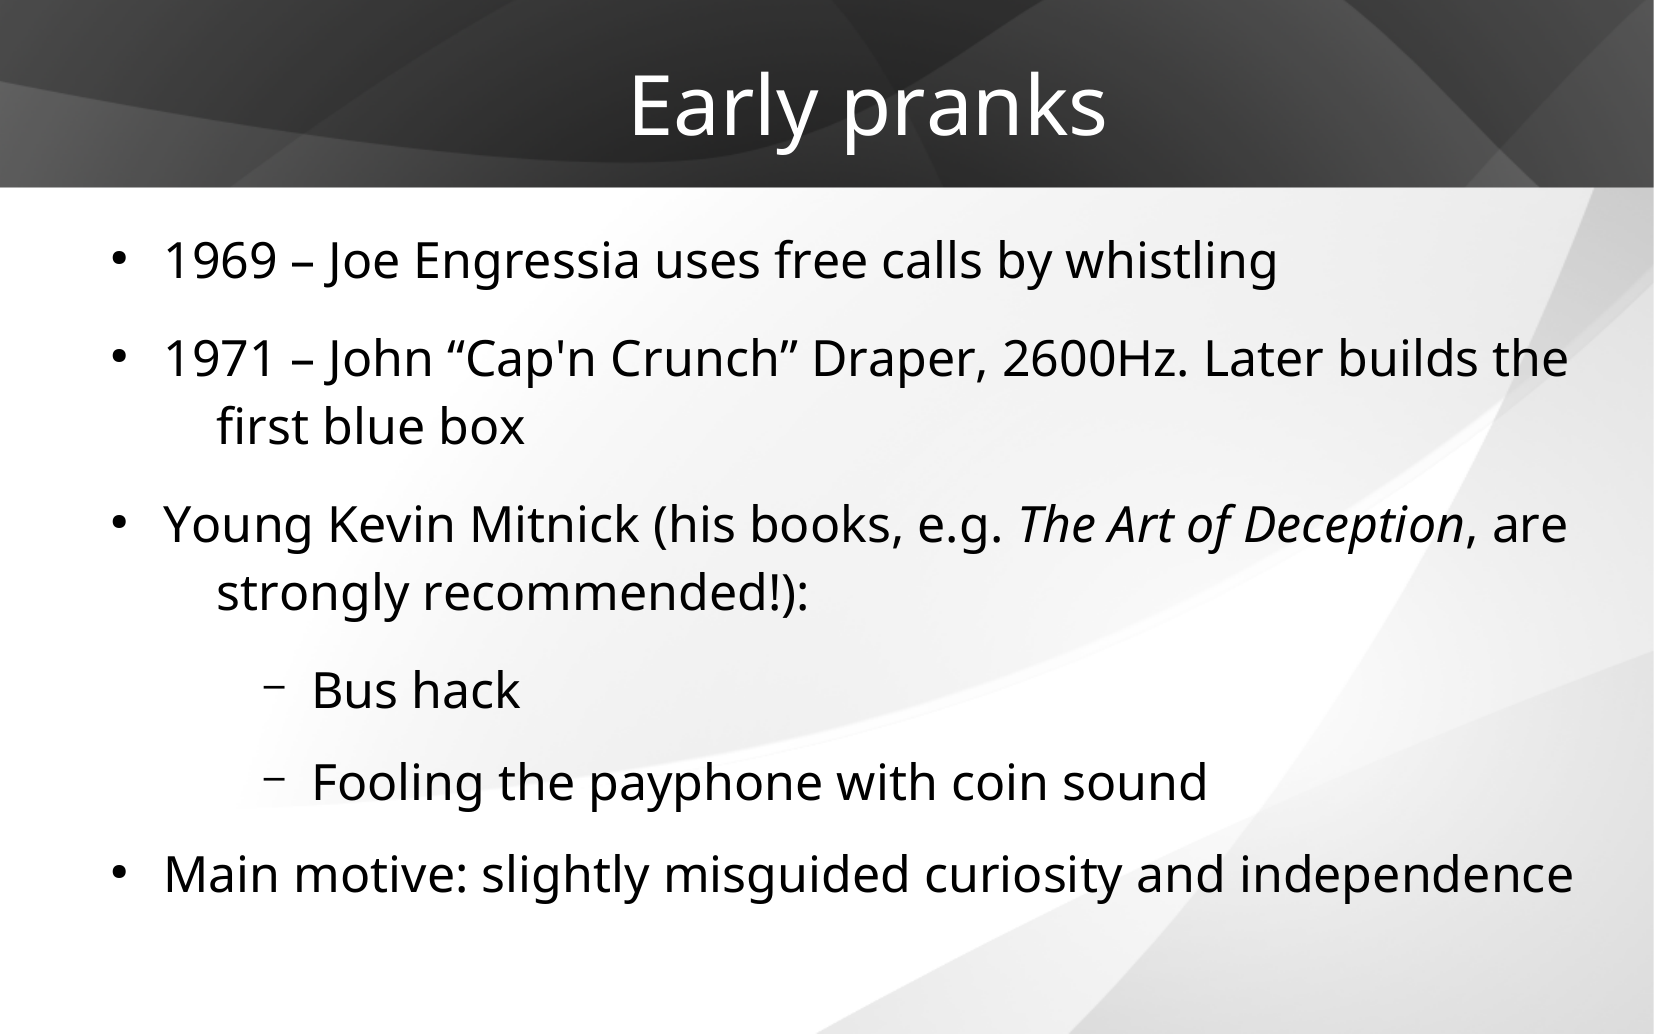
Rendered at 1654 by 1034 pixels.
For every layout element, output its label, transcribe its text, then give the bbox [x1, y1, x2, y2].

list 1969 – Joe Engressia uses free calls by whistling 1971 – John “Cap'n Crunch” Draper, 2600Hz. Later builds the first blue box Young Kevin Mitnick (his books, e.g. The Art of Deception, are strongly recommended!): Bus hack Fooling the payphone with coin sound Main motive: slightly misguided curiosity and independence [75, 225, 1613, 1013]
title Early pranks [124, 0, 1613, 208]
picture [0, 0, 1654, 1034]
